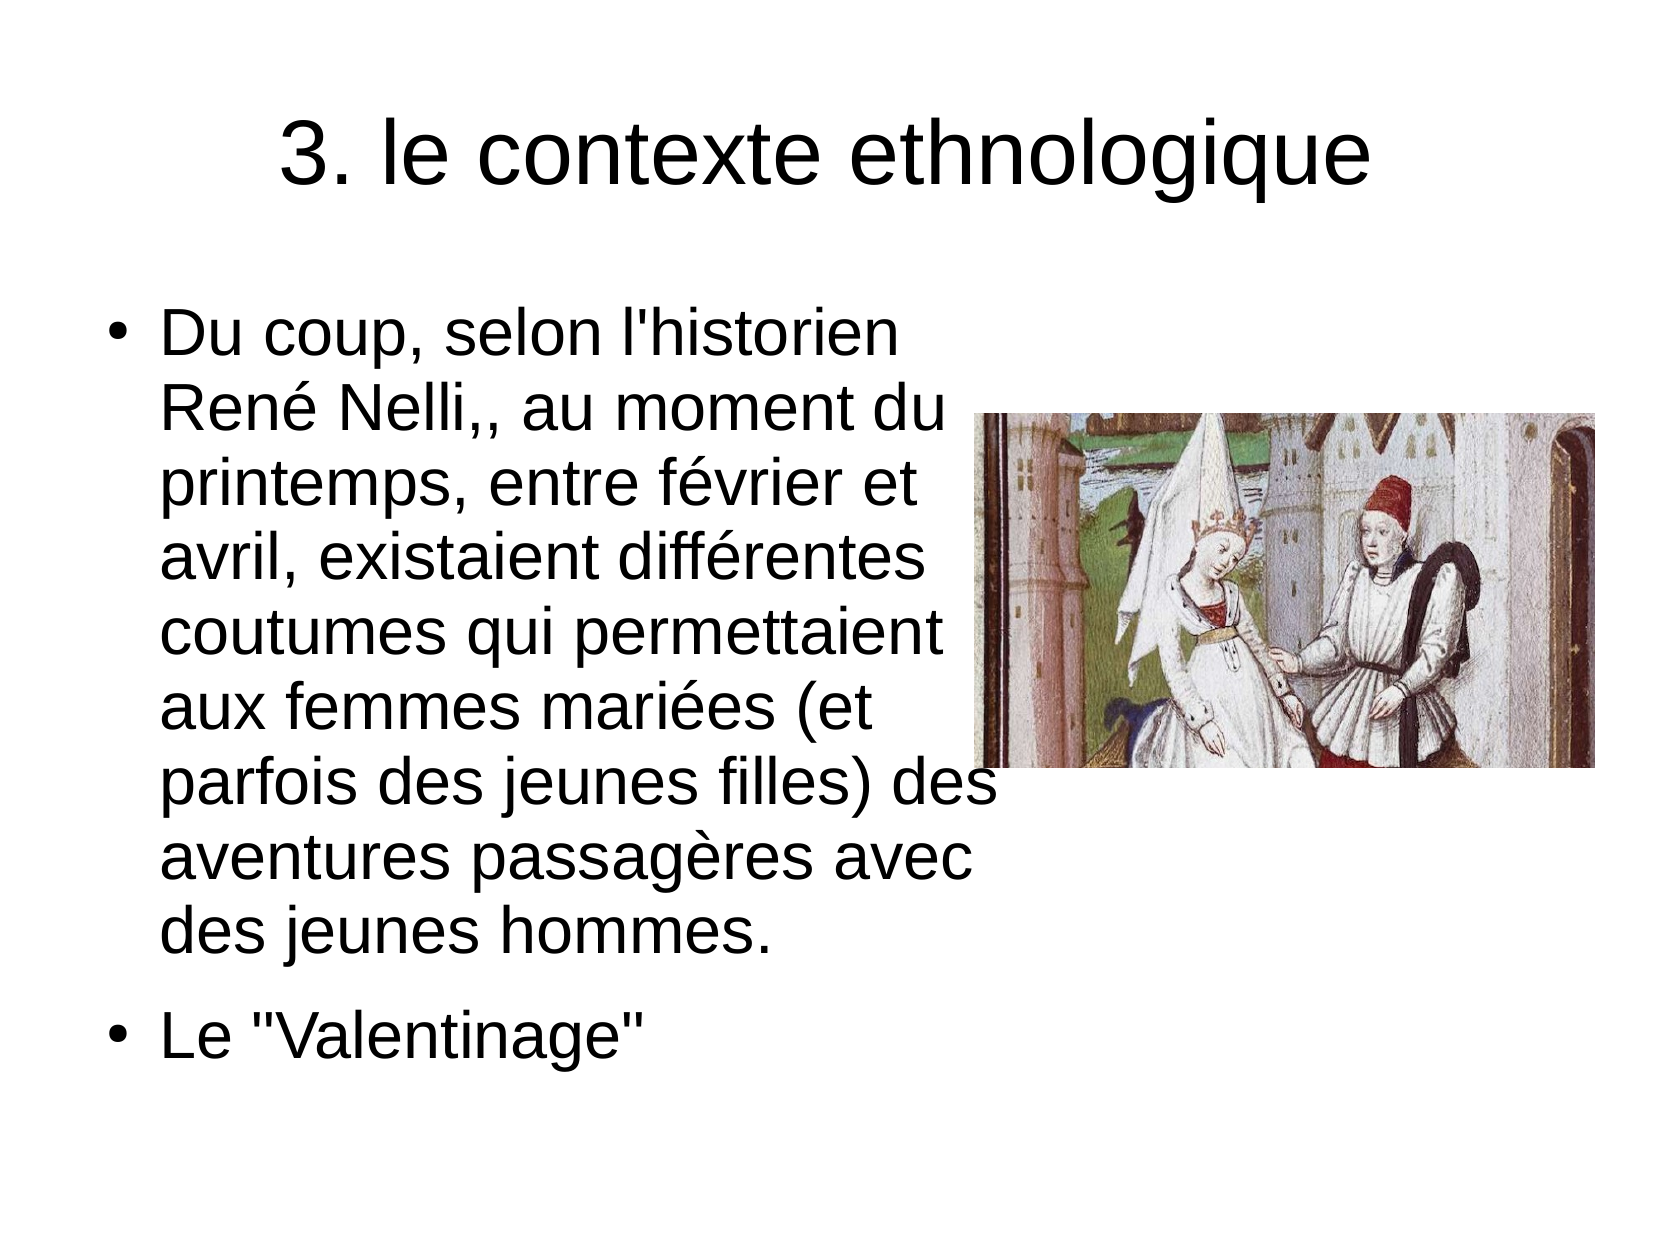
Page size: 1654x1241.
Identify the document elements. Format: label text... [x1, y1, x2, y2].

title 3. le contexte ethnologique [82, 49, 1571, 257]
picture [974, 413, 1595, 768]
list Du coup, selon l'historien René Nelli,, au moment du printemps, entre février et avril, existaient différentes coutumes qui permettaient aux femmes mariées (et parfois des jeunes filles) des aventures passagères avec des jeunes hommes. Le "Valentinage" [88, 295, 1069, 1073]
